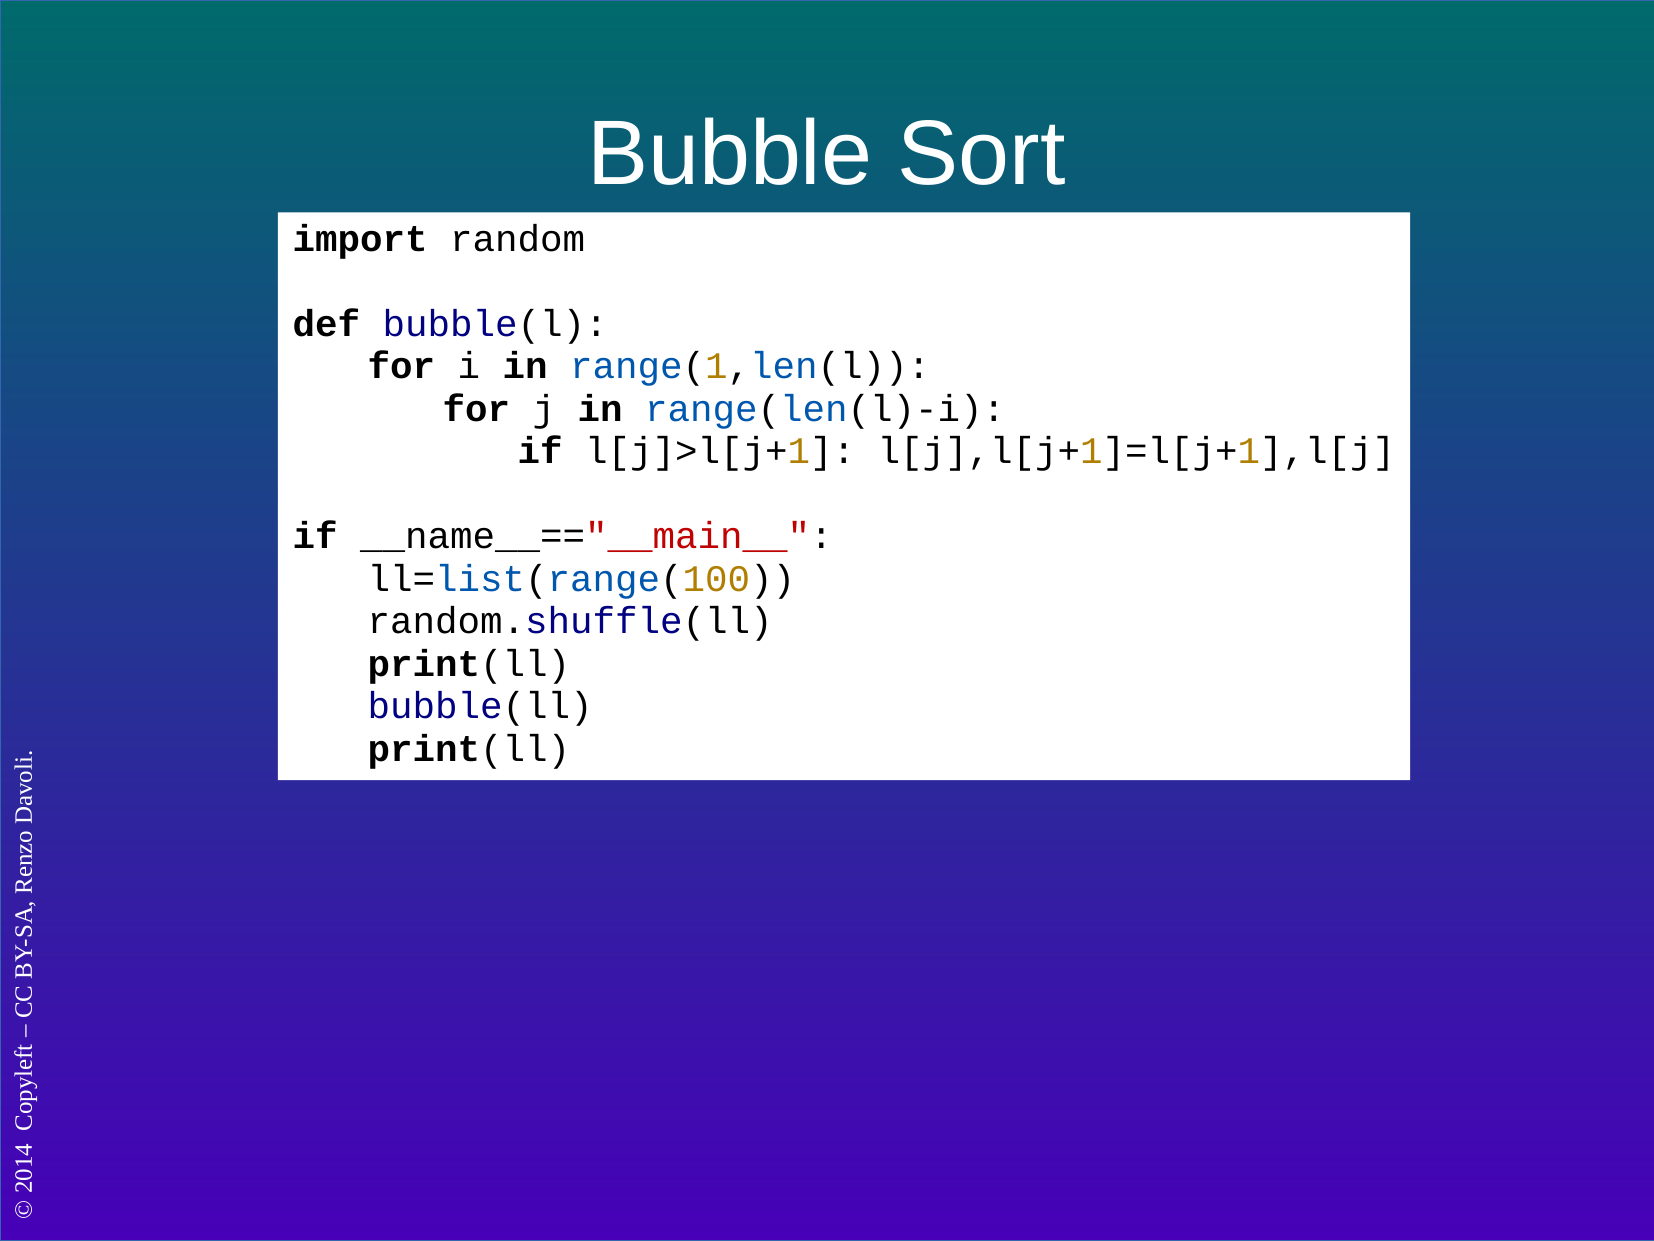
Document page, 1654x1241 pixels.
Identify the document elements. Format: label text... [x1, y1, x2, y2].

title Bubble Sort [82, 49, 1571, 257]
text_box import random def bubble(l): for i in range(1,len(l)): for j in range(len(l)-i): if l[j]>l[j+1]: l[j],l[j+1]=l[j+1],l[j] if __name__=="__main__": ll=list(range(100)) random.shuffle(ll) print(ll) bubble(ll) print(ll) [277, 212, 1411, 781]
